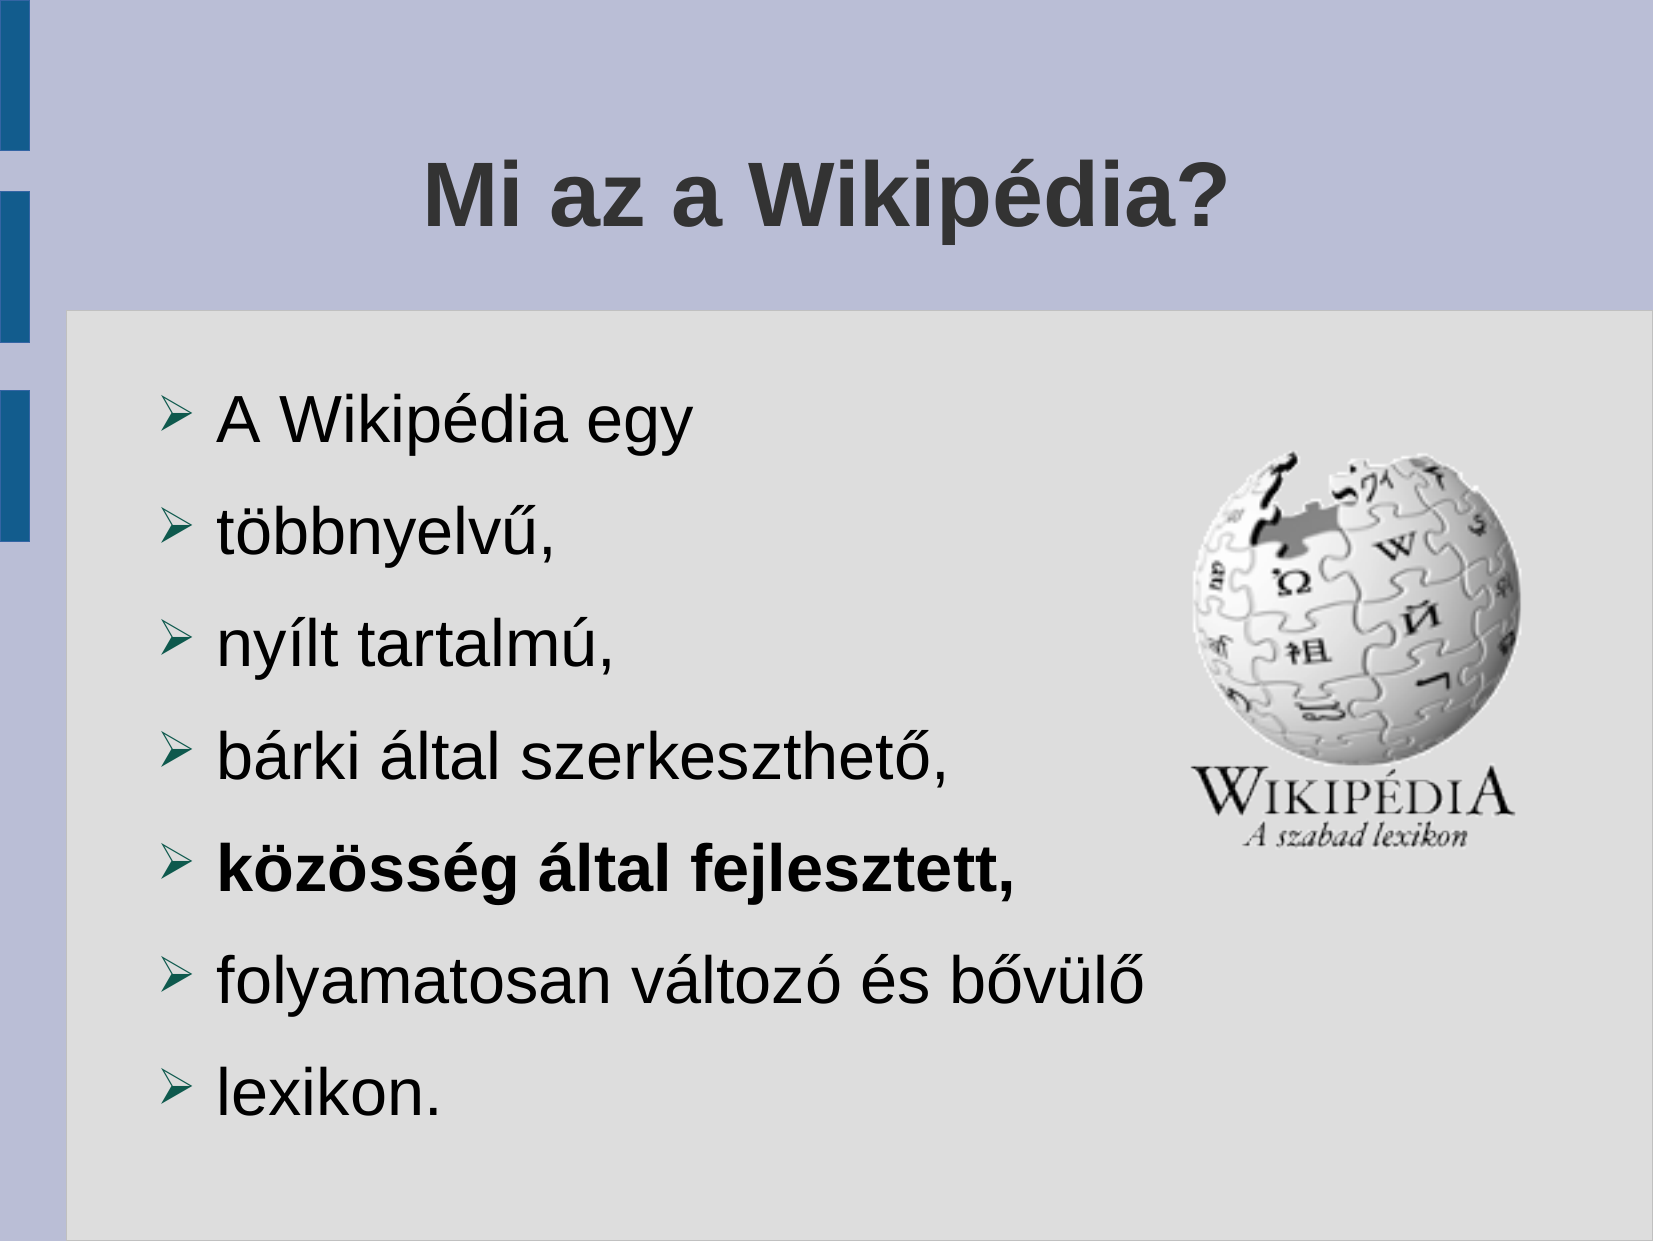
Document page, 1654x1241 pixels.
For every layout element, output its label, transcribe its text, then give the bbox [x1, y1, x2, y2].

list A Wikipédia egy többnyelvű, nyílt tartalmú, bárki által szerkeszthető, közösség által fejlesztett, folyamatosan változó és bővülő lexikon. [121, 344, 1534, 1127]
picture [1178, 449, 1538, 863]
title Mi az a Wikipédia? [121, 91, 1534, 299]
